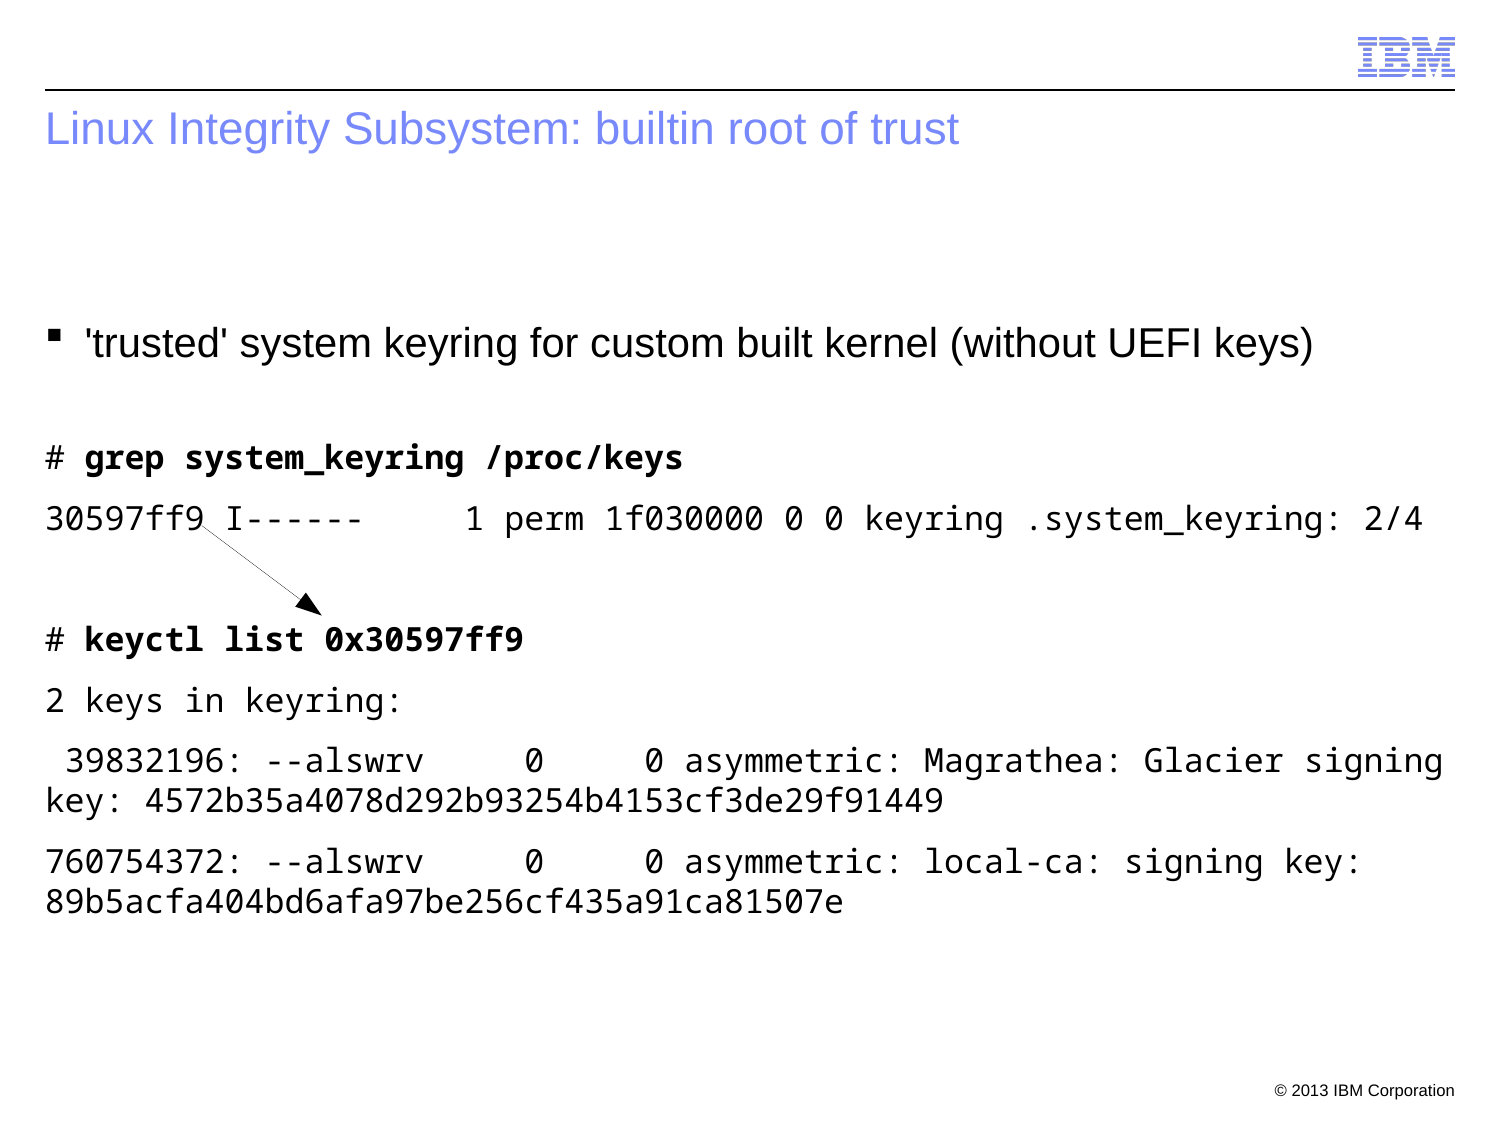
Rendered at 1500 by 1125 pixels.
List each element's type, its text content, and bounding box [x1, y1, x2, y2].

title Linux Integrity Subsystem: builtin root of trust [29, 97, 1455, 218]
picture [1358, 37, 1455, 77]
list 'trusted' system keyring for custom built kernel (without UEFI keys) # grep system_keyring /proc/keys 30597ff9 I------ 1 perm 1f030000 0 0 keyring .system_keyring: 2/4 # keyctl list 0x30597ff9 2 keys in keyring: 39832196: --alswrv 0 0 asymmetric: Magrathea: Glacier signing key: 4572b35a4078d292b93254b4153cf3de29f91449 760754372: --alswrv 0 0 asymmetric: local-ca: signing key: 89b5acfa404bd6afa97be256cf435a91ca81507e [29, 307, 1500, 1066]
